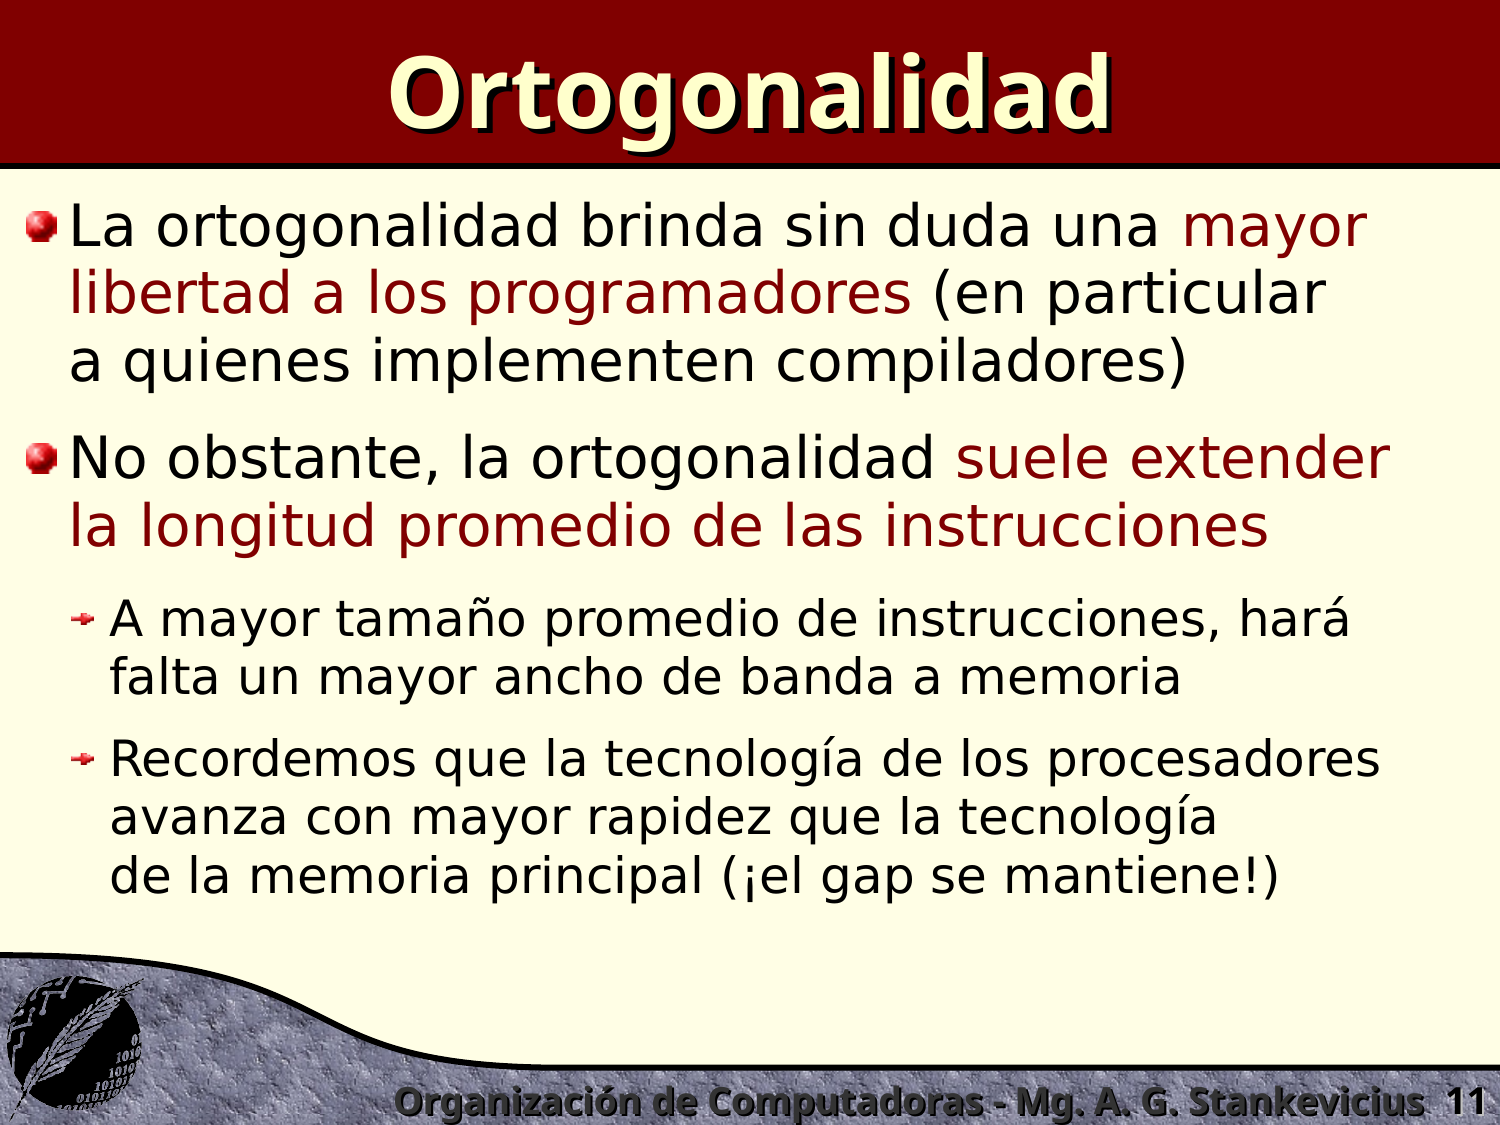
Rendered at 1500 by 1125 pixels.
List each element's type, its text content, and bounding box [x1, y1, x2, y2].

list La ortogonalidad brinda sin duda una mayor libertad a los programadores (en particular a quienes implementen compiladores) No obstante, la ortogonalidad suele extender la longitud promedio de las instrucciones A mayor tamaño promedio de instrucciones, hará falta un mayor ancho de banda a memoria Recordemos que la tecnología de los procesadores avanza con mayor rapidez que la tecnología de la memoria principal (¡el gap se mantiene!) [11, 192, 1486, 935]
picture [448, 1100, 455, 1110]
picture [0, 959, 1500, 1125]
title Ortogonalidad [15, 5, 1485, 160]
picture [1058, 1100, 1065, 1110]
picture [802, 1100, 806, 1110]
